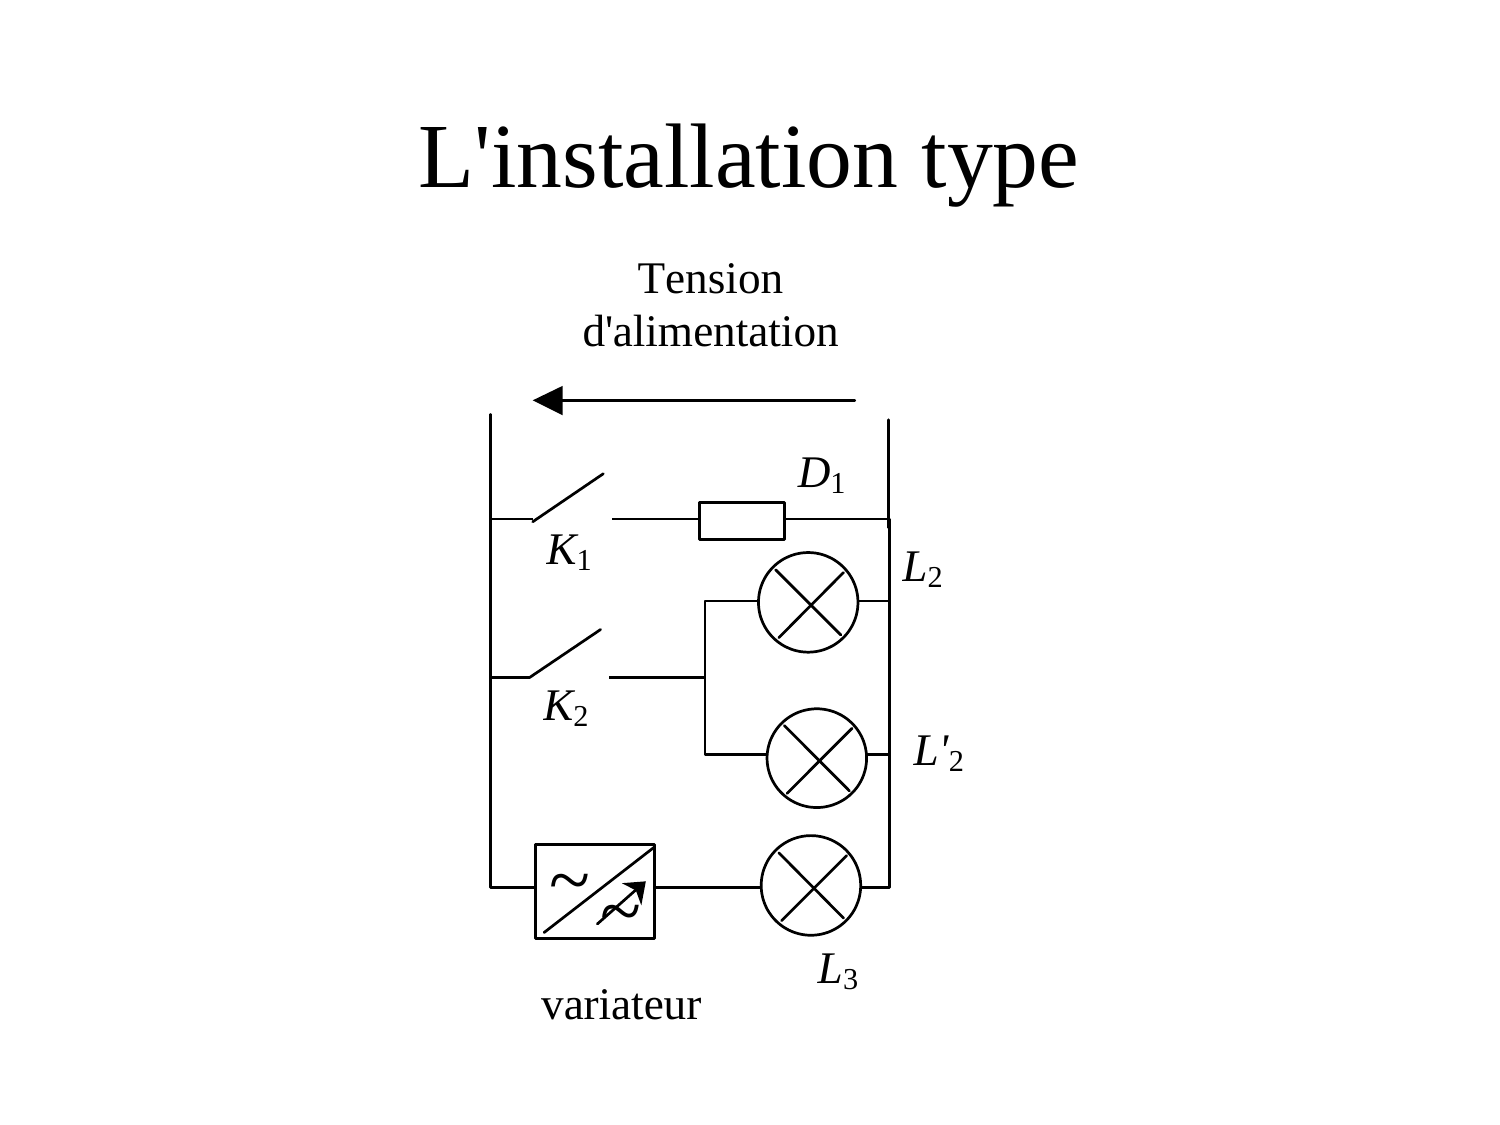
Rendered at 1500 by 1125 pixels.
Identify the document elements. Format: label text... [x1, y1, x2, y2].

picture [487, 249, 980, 1063]
title L'installation type [112, 62, 1388, 250]
